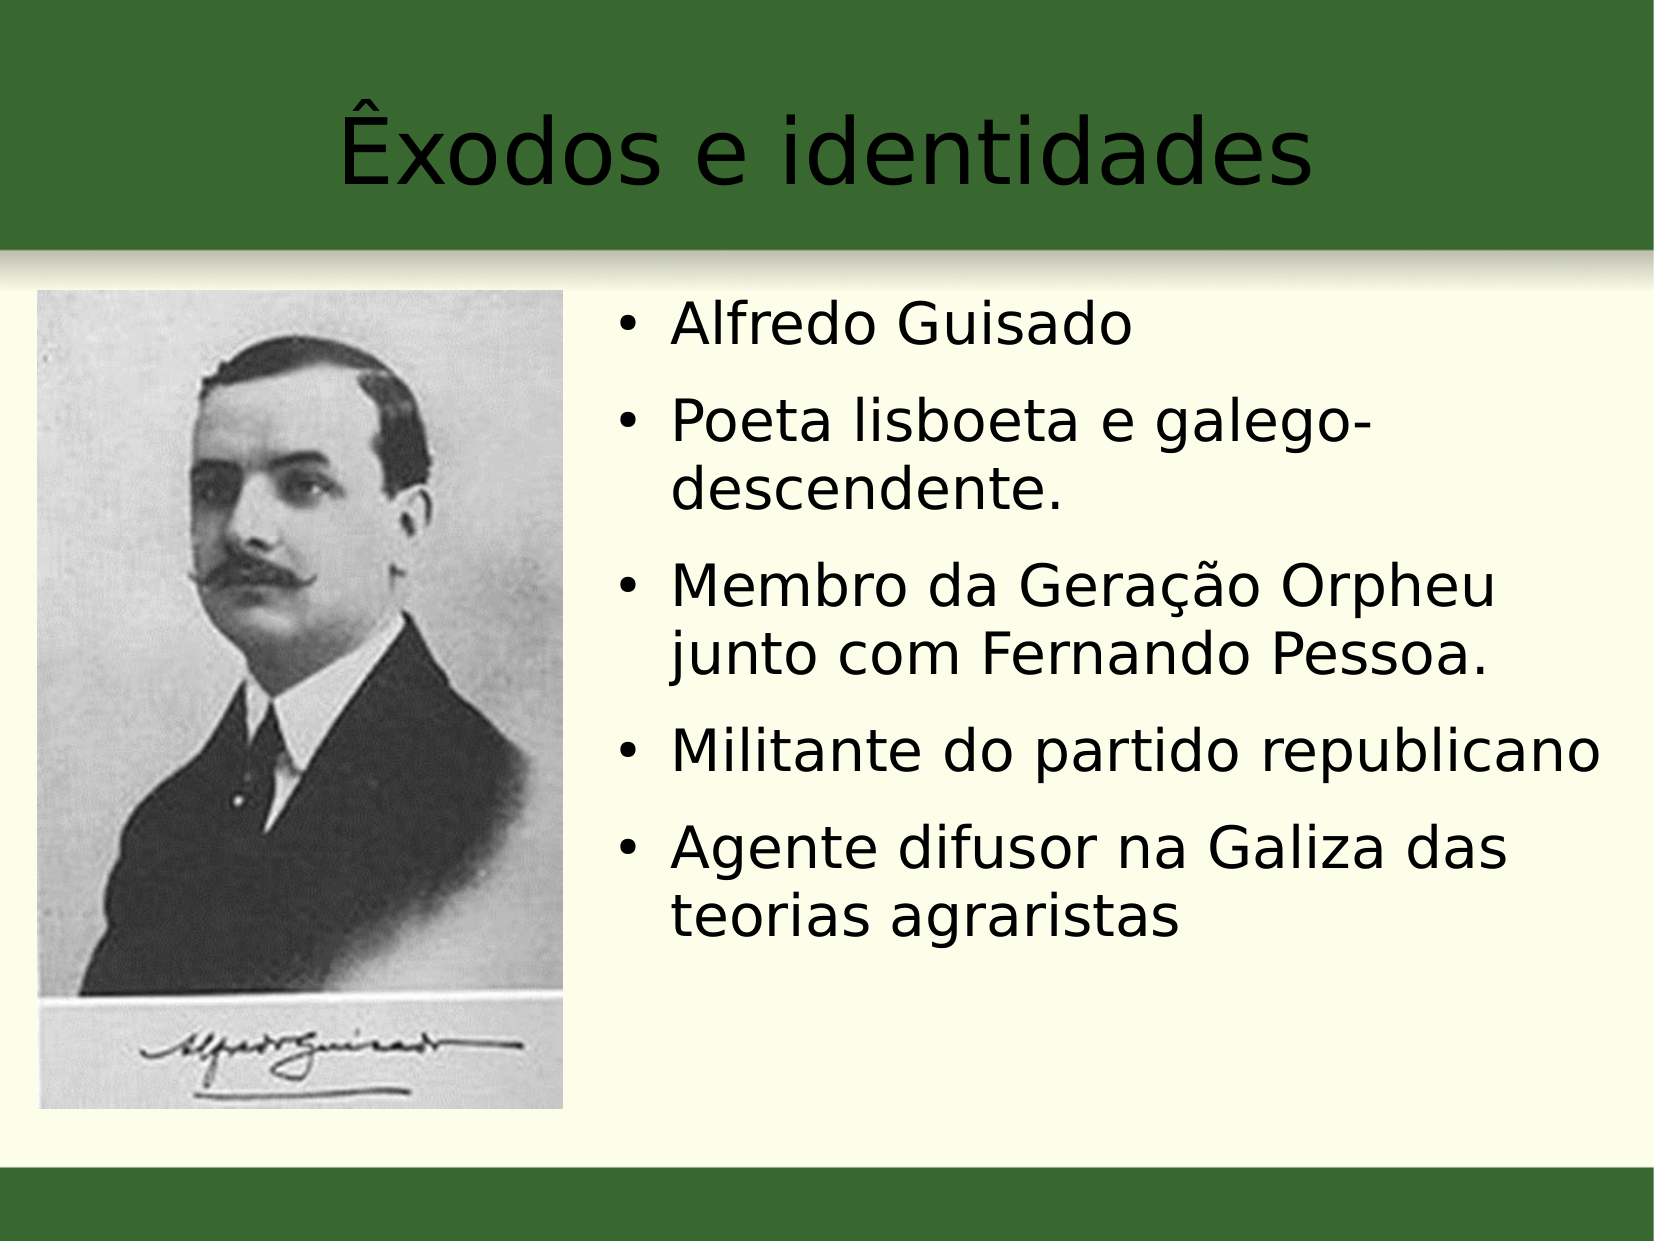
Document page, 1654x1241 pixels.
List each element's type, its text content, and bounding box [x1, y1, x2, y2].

list Alfredo Guisado Poeta lisboeta e galego-descendente. Membro da Geração Orpheu junto com Fernando Pessoa. Militante do partido republicano Agente difusor na Galiza das teorias agraristas [600, 290, 1613, 1157]
picture [0, 0, 1654, 1241]
title Êxodos e identidades [82, 49, 1571, 257]
